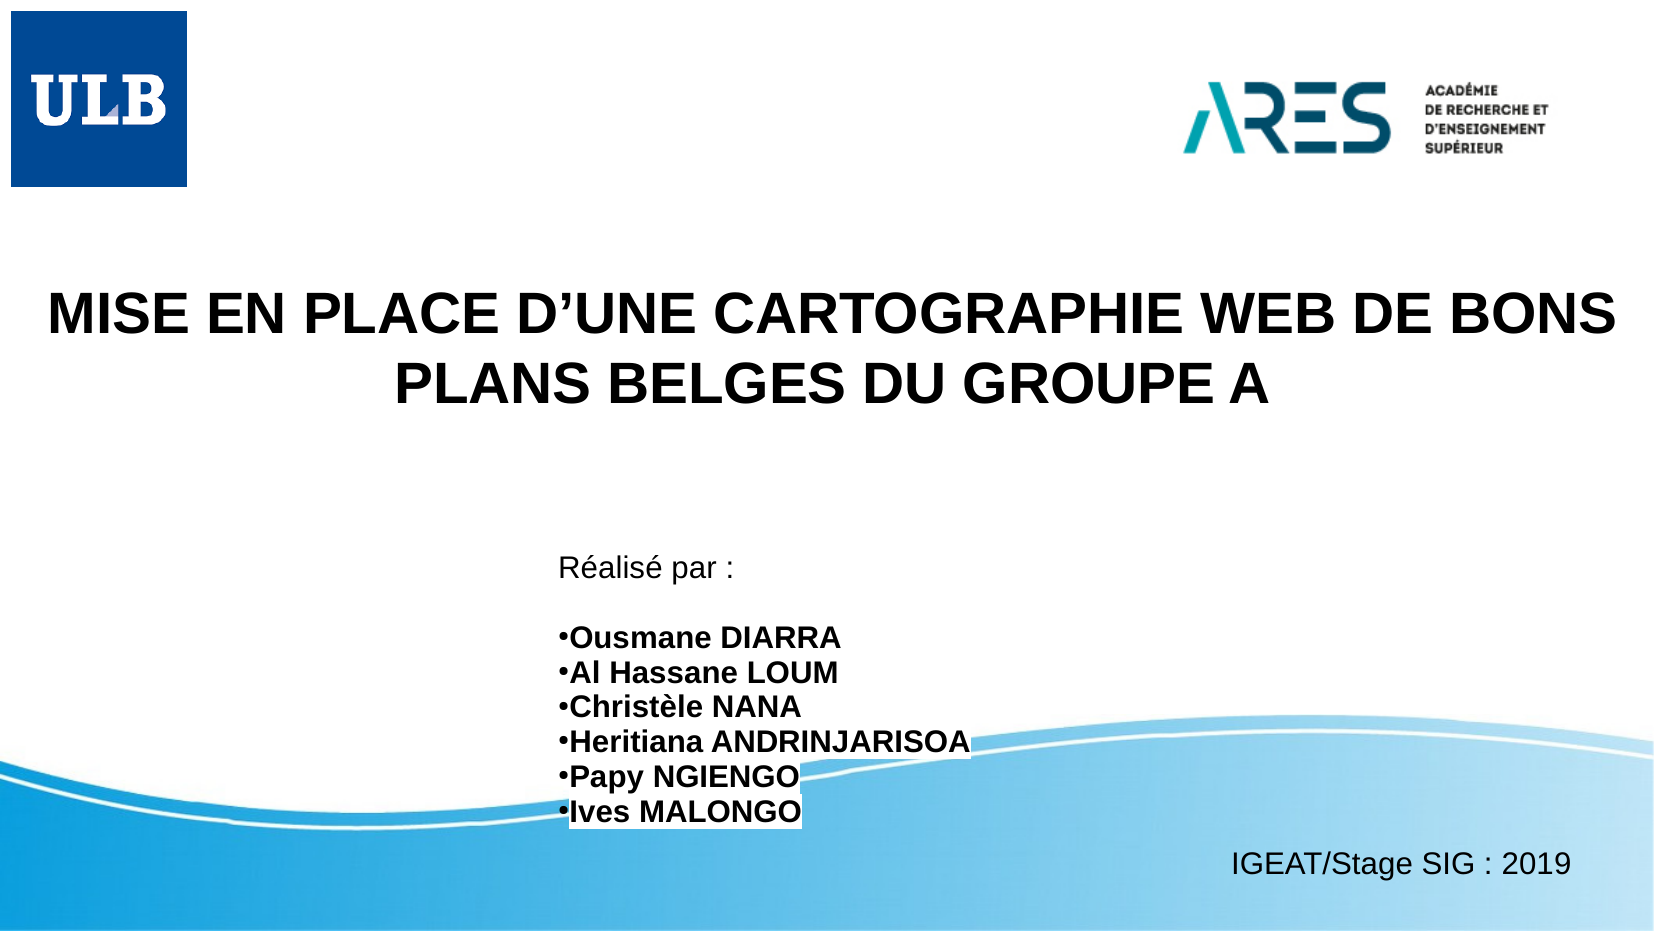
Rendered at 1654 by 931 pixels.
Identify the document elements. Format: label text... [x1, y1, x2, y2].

title MISE EN PLACE D’UNE CARTOGRAPHIE WEB DE BONS PLANS BELGES DU GROUPE A [35, 248, 1630, 442]
text_box IGEAT/Stage SIG : 2019 [1216, 838, 1630, 898]
text_box Réalisé par : Ousmane DIARRA Al Hassane LOUM Christèle NANA Heritiana ANDRINJARISOA Papy NGIENGO Ives MALONGO [543, 543, 1104, 875]
picture [1122, 11, 1610, 225]
picture [11, 11, 187, 187]
picture [0, 714, 1654, 931]
